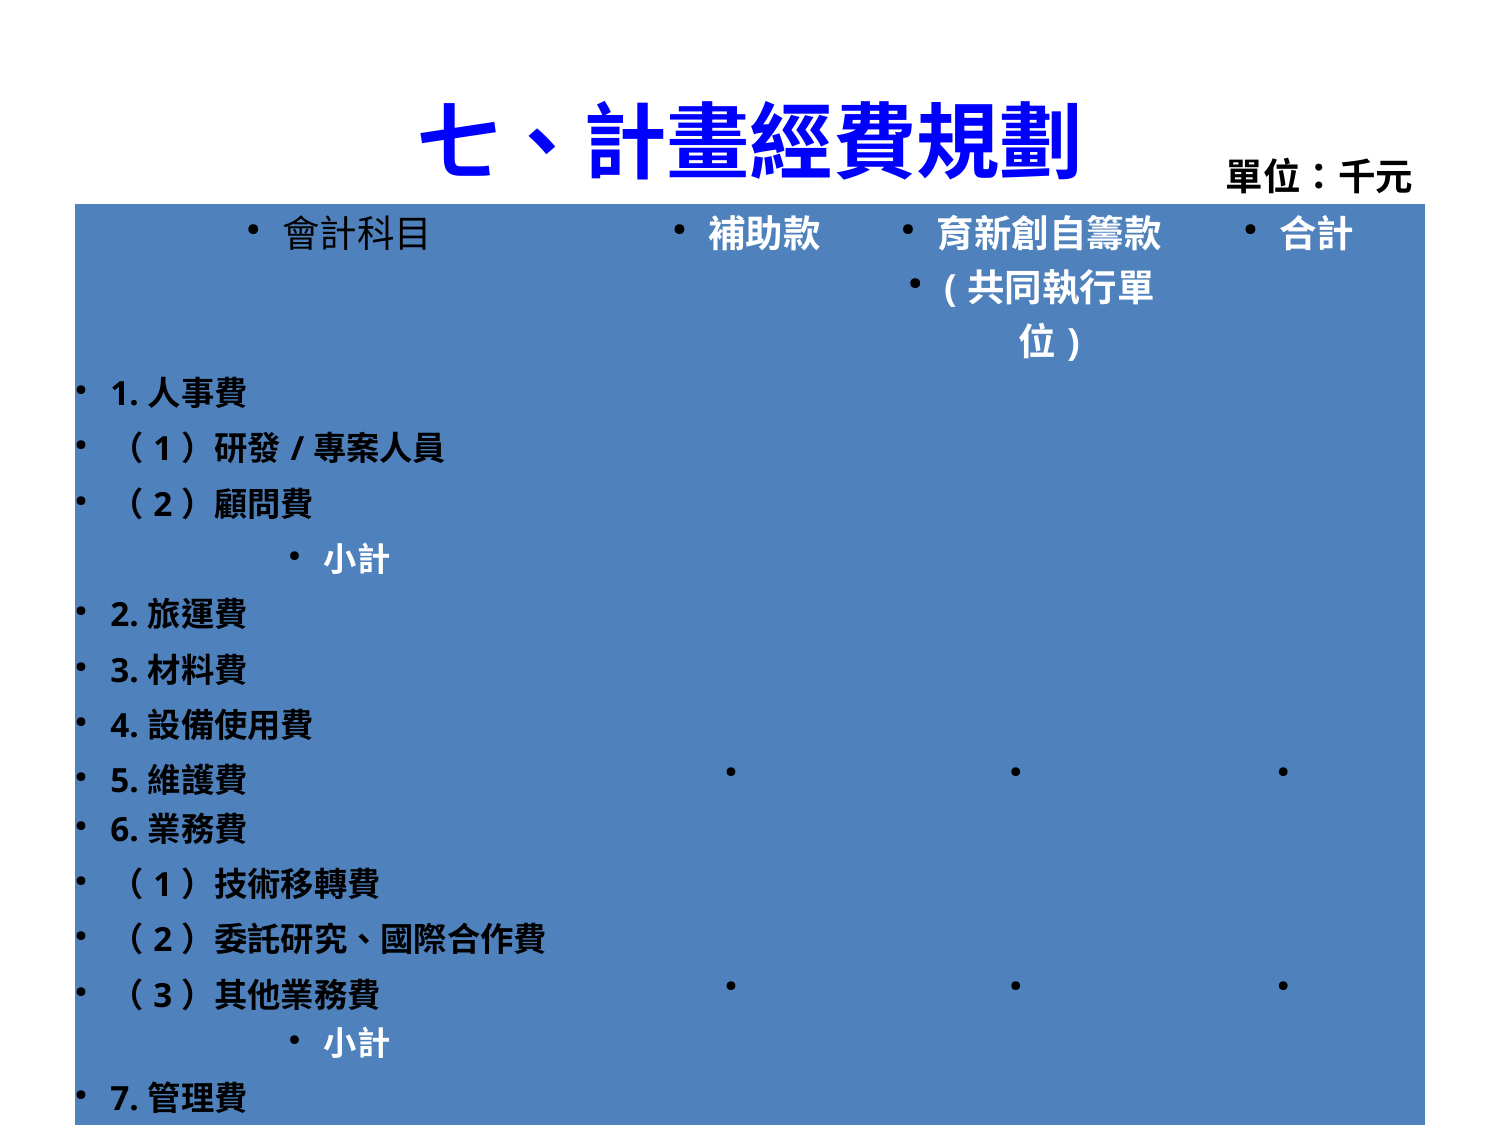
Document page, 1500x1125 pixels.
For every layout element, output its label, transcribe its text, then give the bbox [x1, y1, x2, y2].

table_header 合計 [1173, 204, 1425, 367]
table_cell [890, 588, 1173, 644]
table_cell 6.業務費 [75, 803, 604, 858]
table_cell [1173, 644, 1425, 699]
table_cell [890, 754, 1173, 803]
table_cell [890, 422, 1173, 478]
table_cell [890, 644, 1173, 699]
table_cell [604, 1017, 890, 1072]
table_cell 4.設備使用費 [75, 699, 604, 754]
table_cell [604, 913, 890, 969]
table_cell [1173, 858, 1425, 913]
table_cell [890, 699, 1173, 754]
table_cell [1173, 1017, 1425, 1072]
table_cell 3.材料費 [75, 644, 604, 699]
table_cell [1173, 754, 1425, 803]
table_cell （2）顧問費 [75, 478, 604, 533]
table_cell [1173, 803, 1425, 858]
table_cell [1173, 367, 1425, 422]
table_cell [1173, 1072, 1425, 1125]
table_header 補助款 [604, 204, 890, 367]
table_cell [604, 644, 890, 699]
table_cell [604, 858, 890, 913]
table_cell [1173, 422, 1425, 478]
table_cell [1173, 478, 1425, 533]
text_box 單位：千元 [1210, 145, 1444, 207]
table_cell [890, 858, 1173, 913]
table_cell [604, 1072, 890, 1125]
table_cell [604, 699, 890, 754]
table_cell [1173, 969, 1425, 1017]
table_cell [1173, 588, 1425, 644]
table_cell [604, 422, 890, 478]
table_cell [604, 478, 890, 533]
table_cell [890, 913, 1173, 969]
table_cell [604, 754, 890, 803]
title 七、計畫經費規劃 [75, 7, 1426, 195]
table_cell [890, 803, 1173, 858]
table_cell 小計 [75, 533, 604, 588]
table_cell [890, 367, 1173, 422]
table_cell （1）技術移轉費 [75, 858, 604, 913]
table_cell （3）其他業務費 [75, 969, 604, 1017]
table_cell [604, 533, 890, 588]
table_cell [604, 588, 890, 644]
table_cell 5.維護費 [75, 754, 604, 803]
table_cell 2.旅運費 [75, 588, 604, 644]
table_cell [604, 969, 890, 1017]
table_cell [1173, 913, 1425, 969]
table_cell [890, 533, 1173, 588]
table_cell [1173, 533, 1425, 588]
table_cell [890, 1017, 1173, 1072]
table_header 育新創自籌款 (共同執行單位) [890, 204, 1173, 367]
table_header 會計科目 [75, 204, 604, 367]
table_cell [890, 969, 1173, 1017]
table_cell （1）研發/專案人員 [75, 422, 604, 478]
table_cell 1.人事費 [75, 367, 604, 422]
table_cell 7.管理費 [75, 1072, 604, 1125]
table_cell [1173, 699, 1425, 754]
table_cell （2）委託研究、國際合作費 [75, 913, 604, 969]
table_cell 小計 [75, 1017, 604, 1072]
table_cell [604, 803, 890, 858]
table_cell [890, 478, 1173, 533]
table_cell [890, 1072, 1173, 1125]
table_cell [604, 367, 890, 422]
